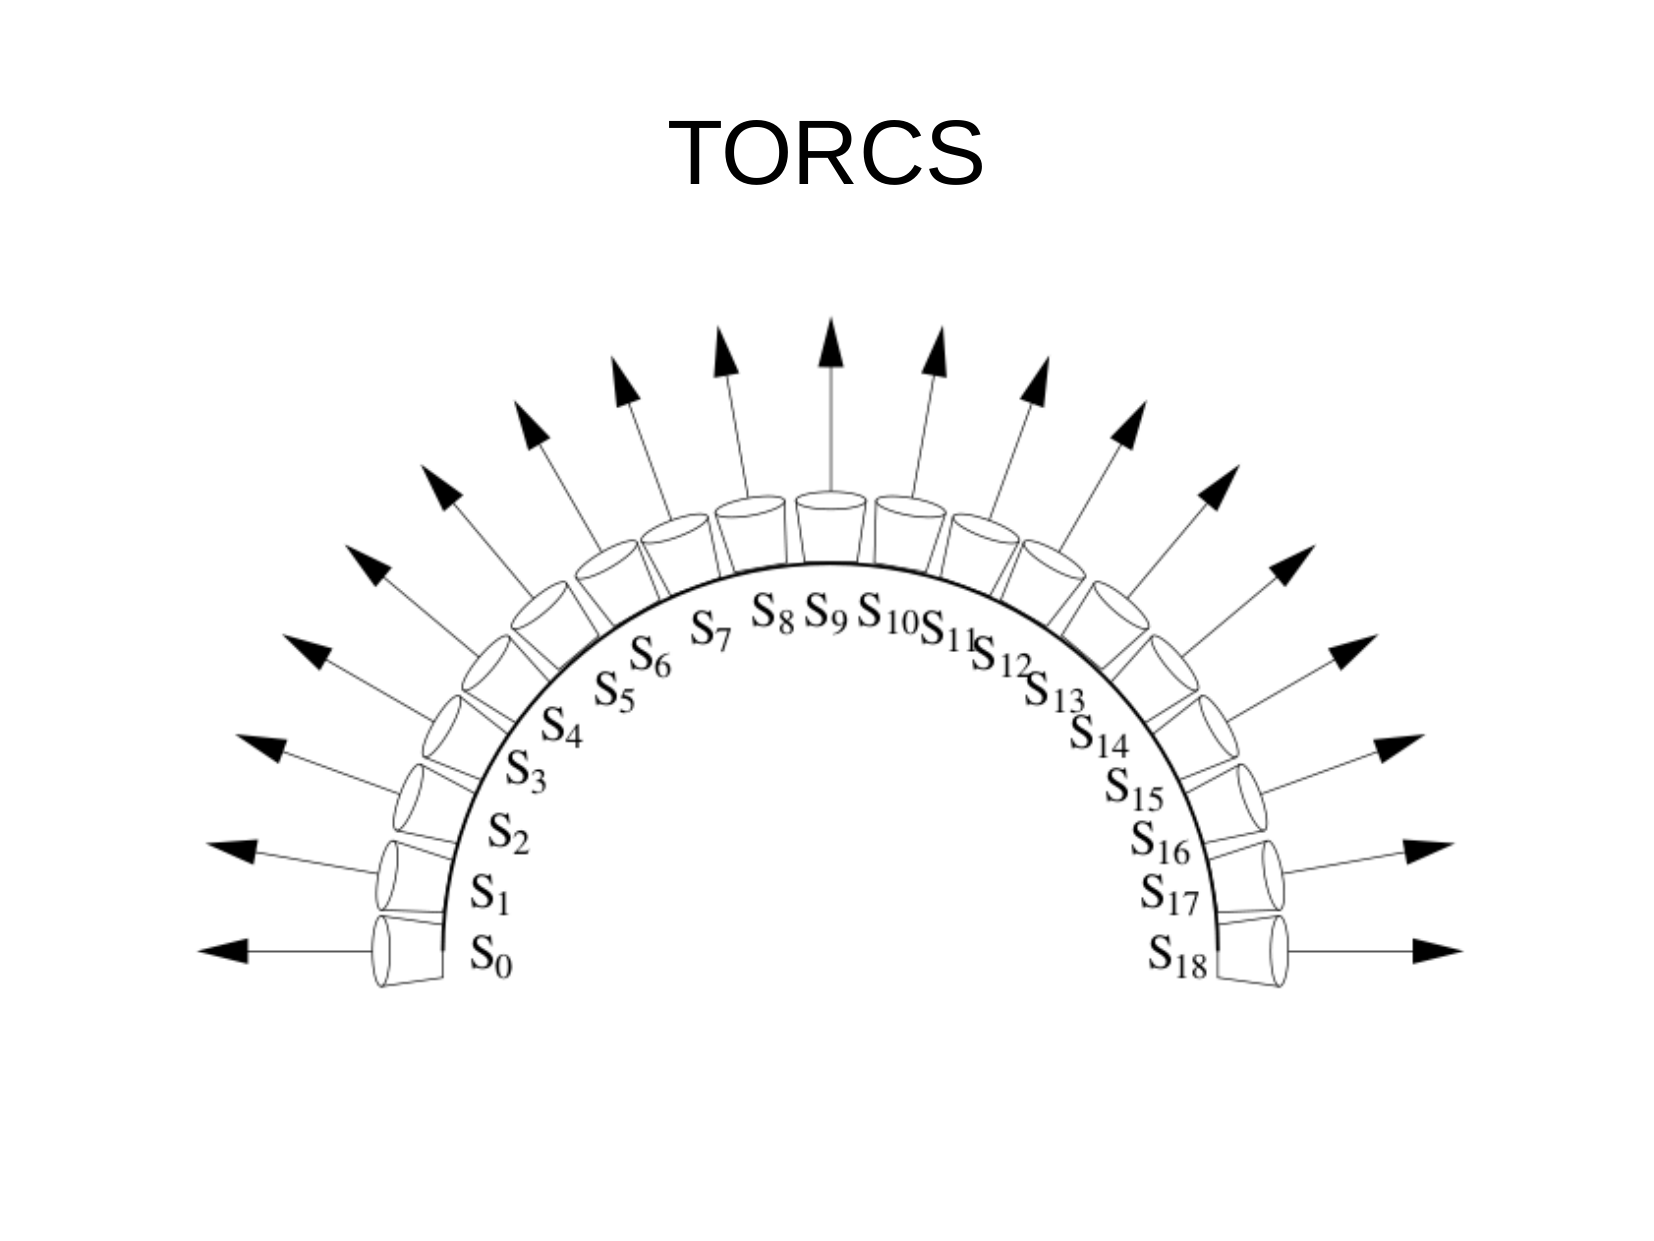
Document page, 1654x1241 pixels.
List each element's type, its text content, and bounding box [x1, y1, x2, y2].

picture [171, 290, 1482, 1010]
title TORCS [82, 49, 1571, 257]
